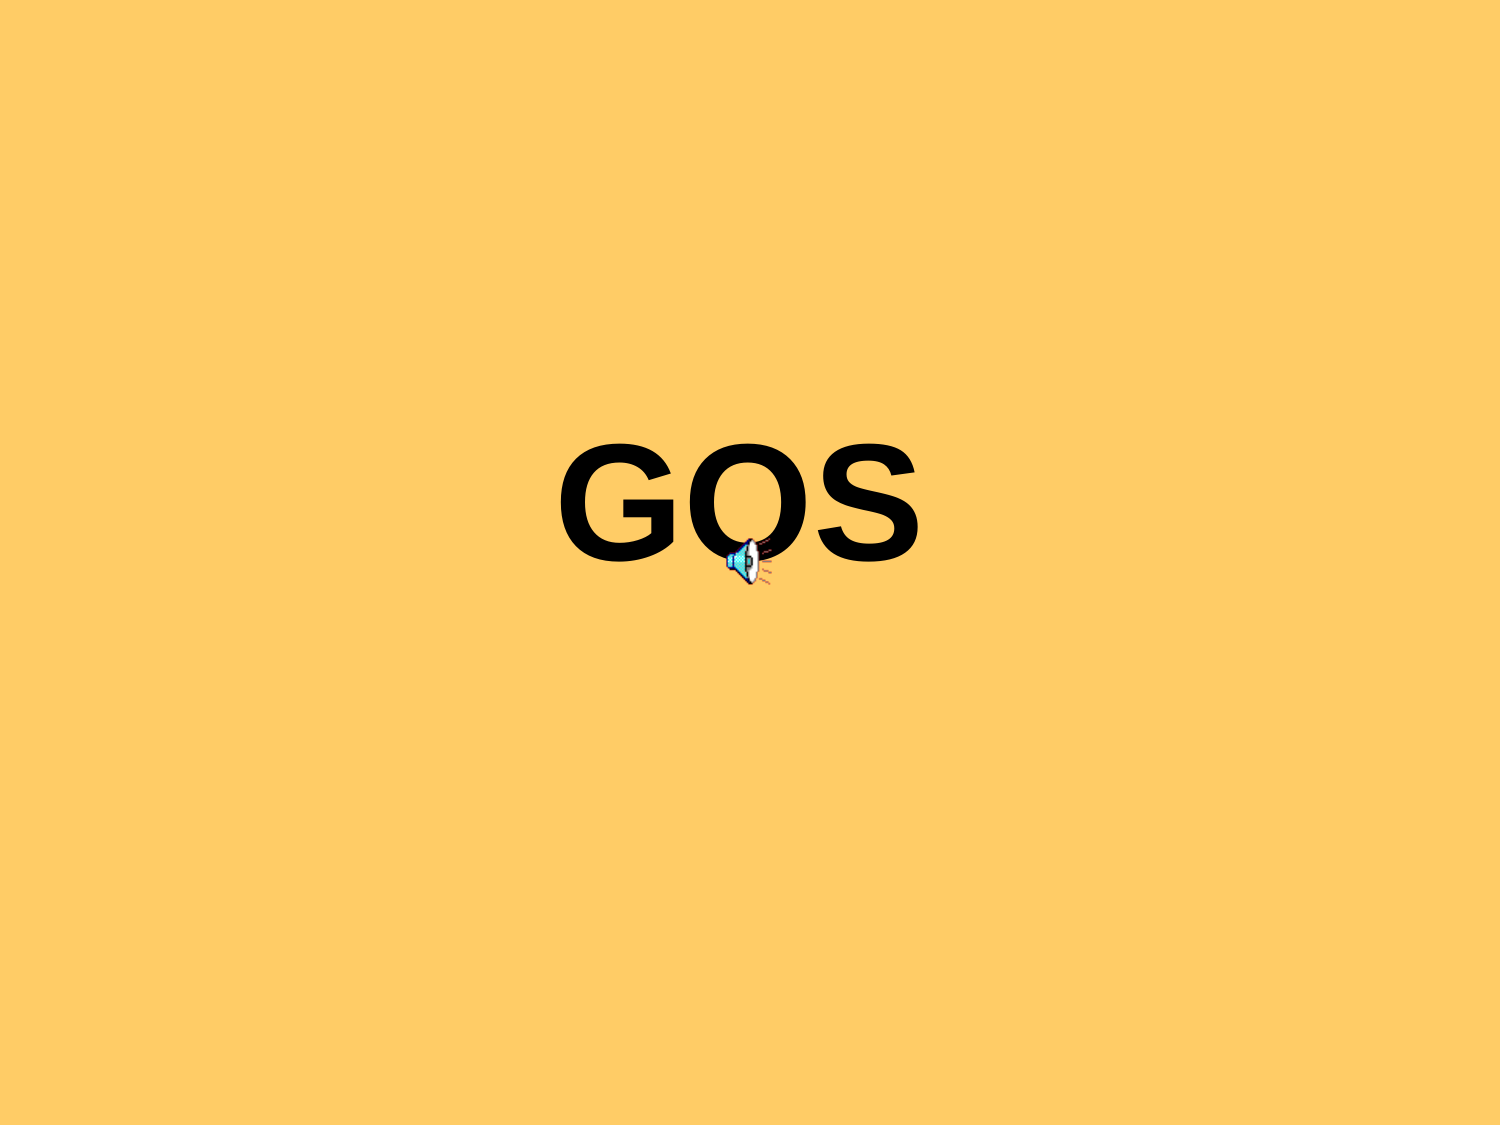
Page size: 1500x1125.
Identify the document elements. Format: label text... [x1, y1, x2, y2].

picture [725, 537, 775, 588]
title GOS [64, 394, 1415, 611]
